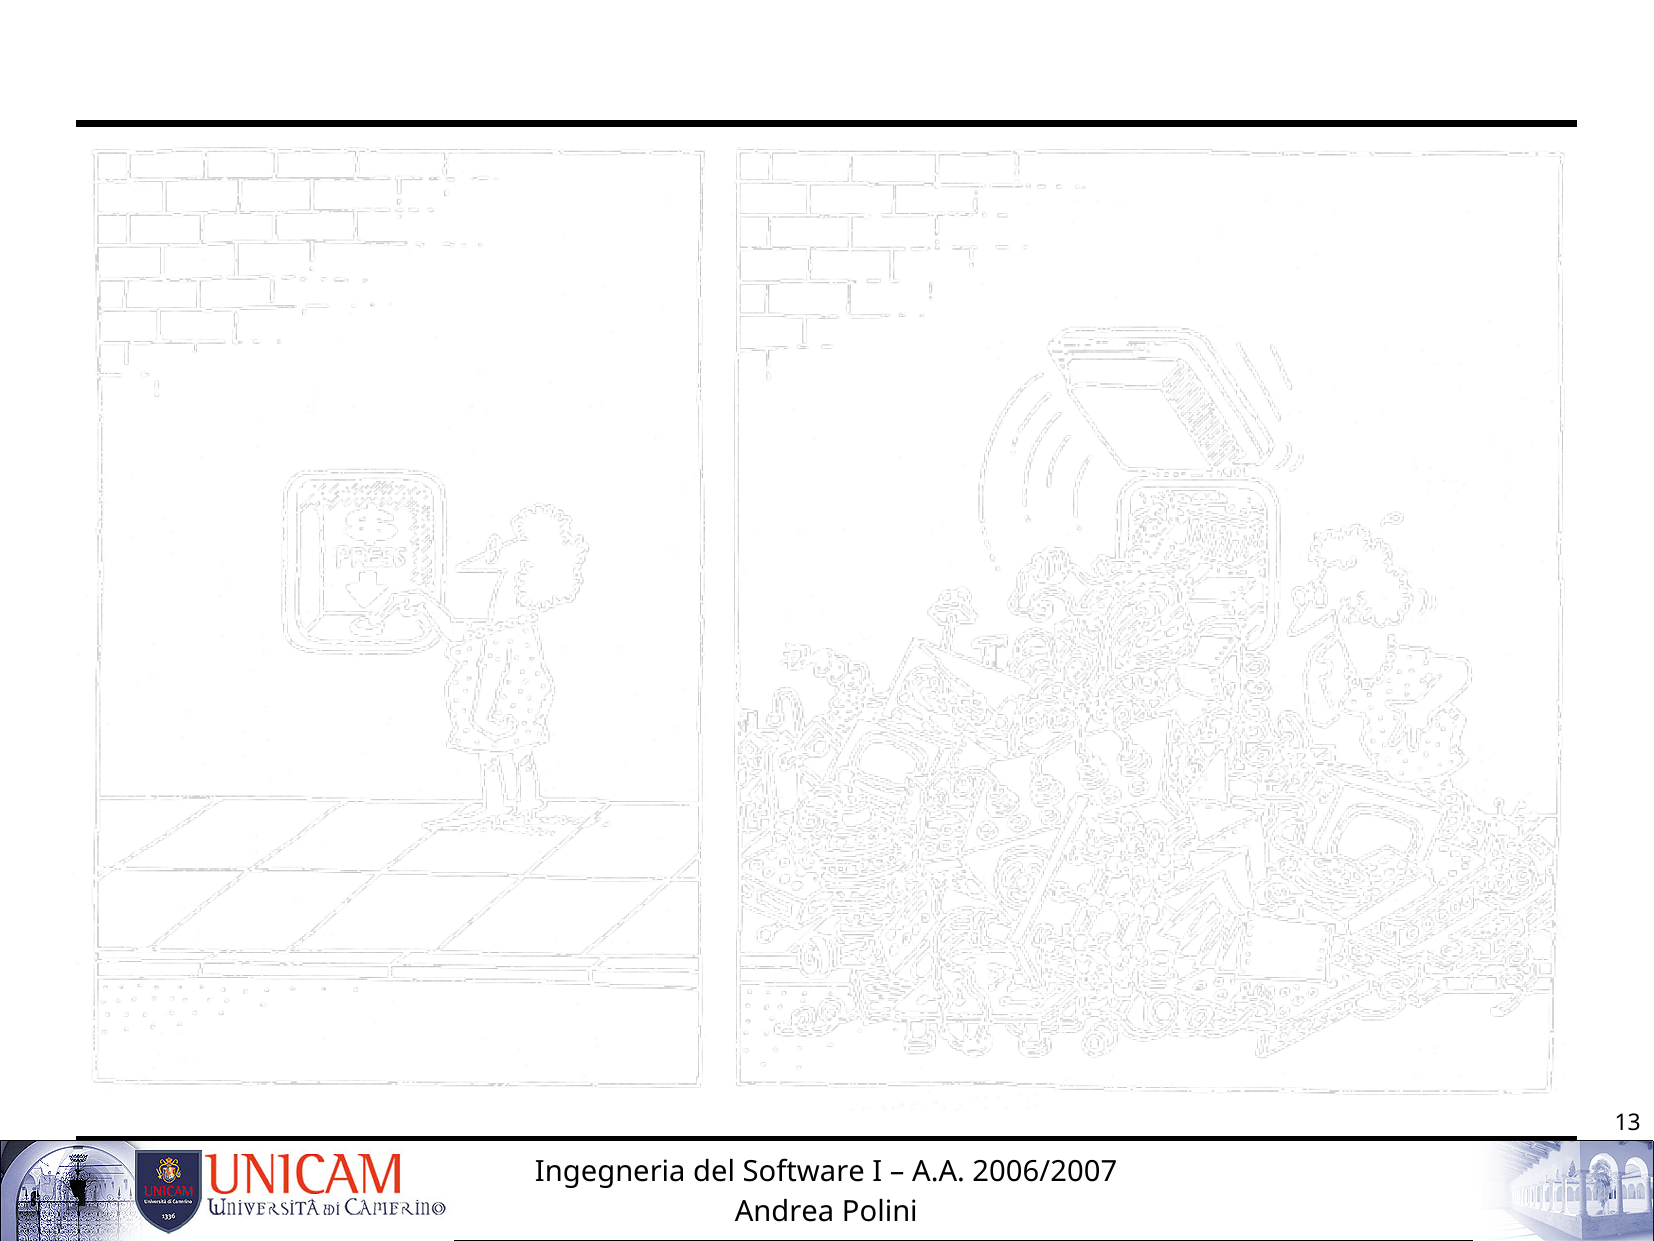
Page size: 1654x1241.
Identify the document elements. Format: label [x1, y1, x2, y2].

picture [70, 139, 1583, 1113]
picture [1473, 1141, 1654, 1241]
picture [0, 1141, 454, 1241]
